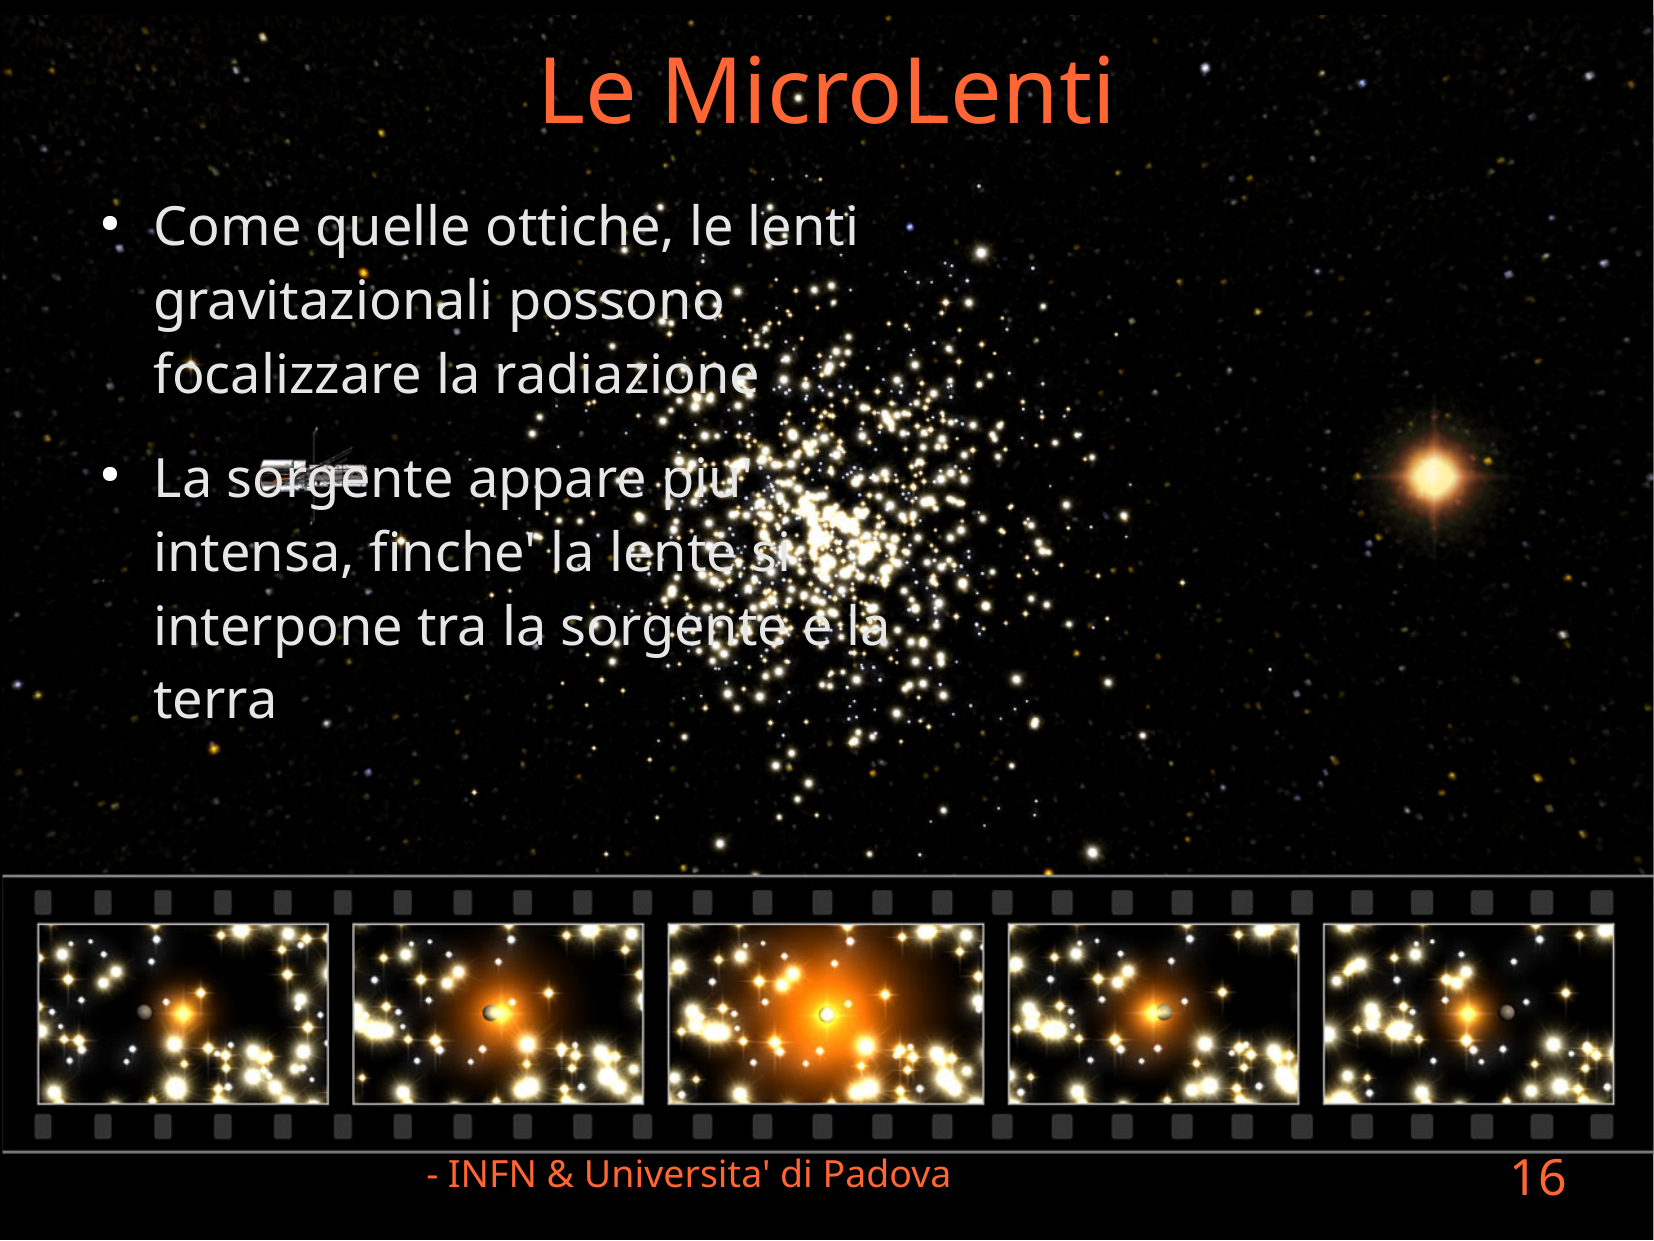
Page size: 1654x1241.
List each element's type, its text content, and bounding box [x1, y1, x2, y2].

list Come quelle ottiche, le lenti gravitazionali possono focalizzare la radiazione La sorgente appare piu' intensa, finche' la lente si interpone tra la sorgente e la terra [82, 187, 938, 1094]
picture [2, 15, 1654, 1154]
title Le MicroLenti [82, 19, 1571, 157]
